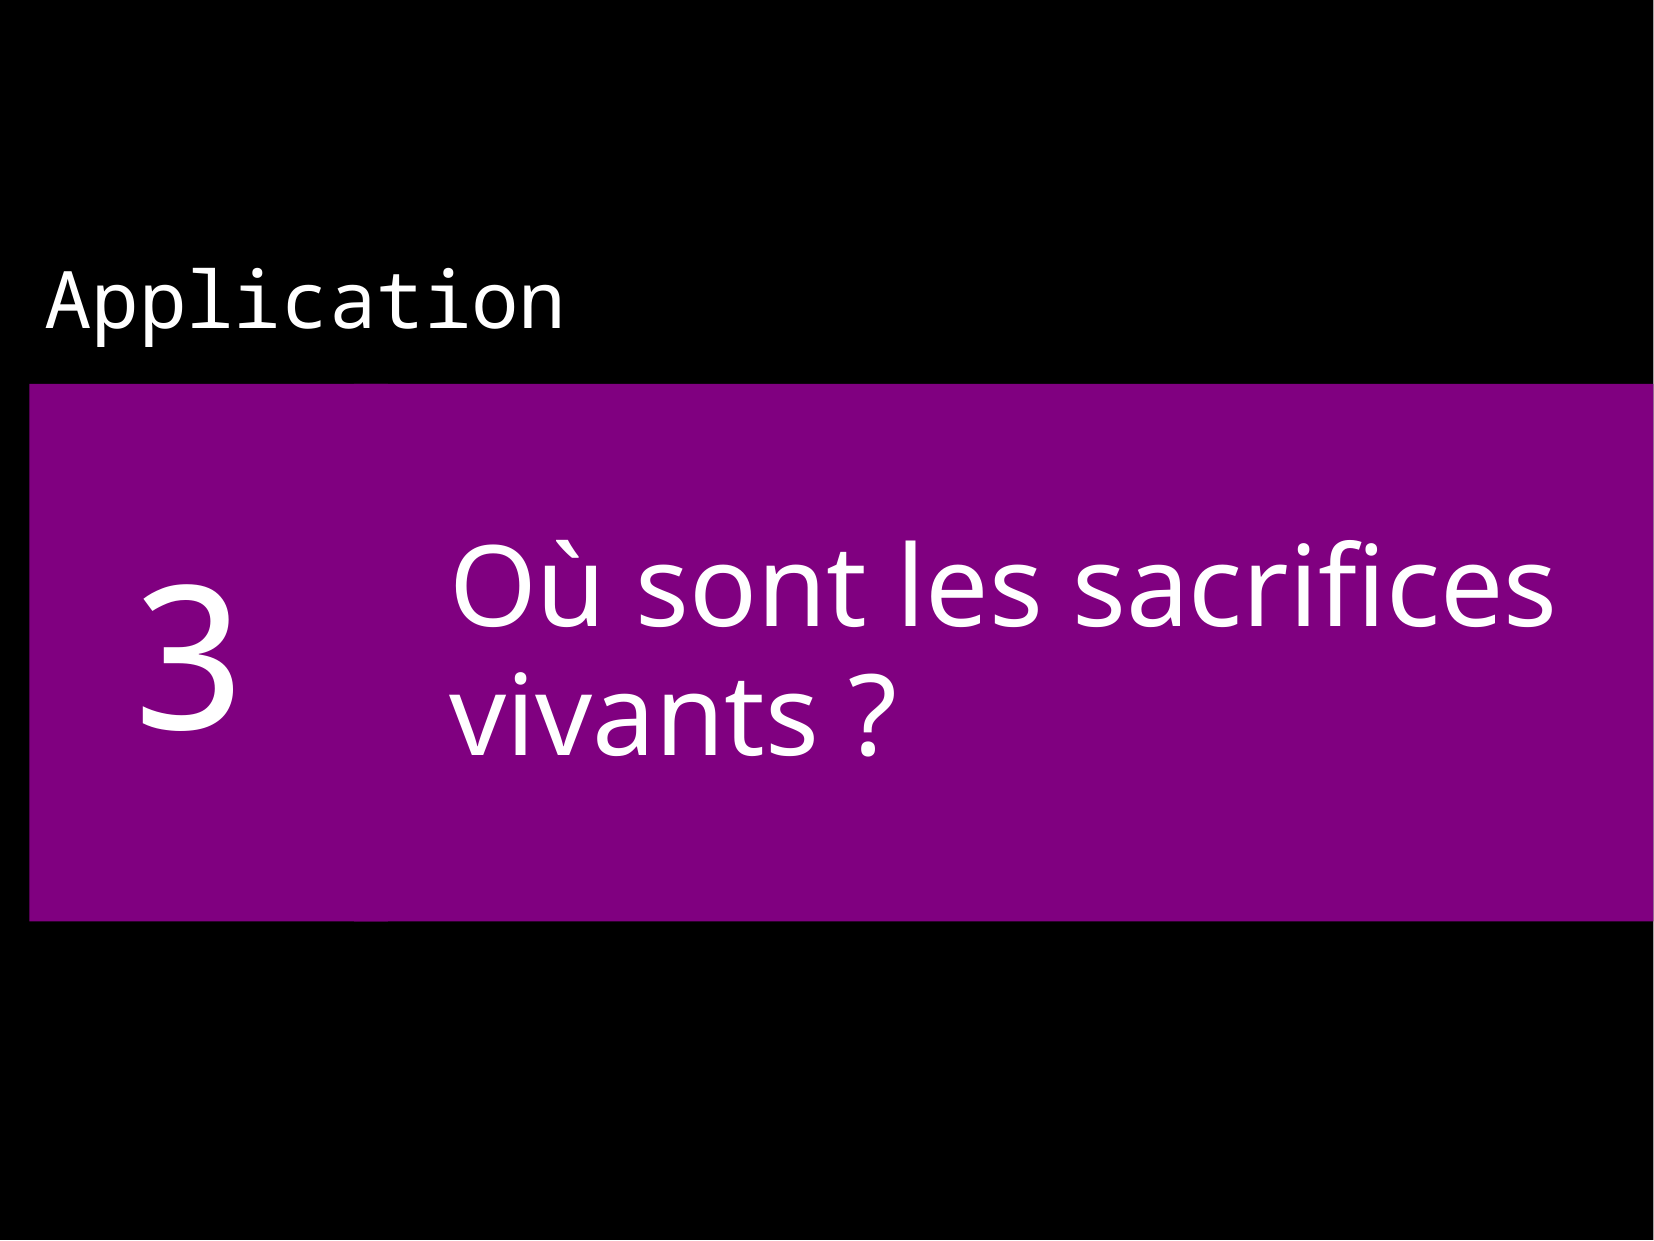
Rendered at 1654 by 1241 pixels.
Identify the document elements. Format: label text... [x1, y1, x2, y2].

text_box Où sont les sacrifices vivants ? [354, 383, 1654, 922]
text_box Application [29, 236, 1372, 360]
text_box [29, 383, 354, 922]
text_box 3 [114, 507, 254, 796]
